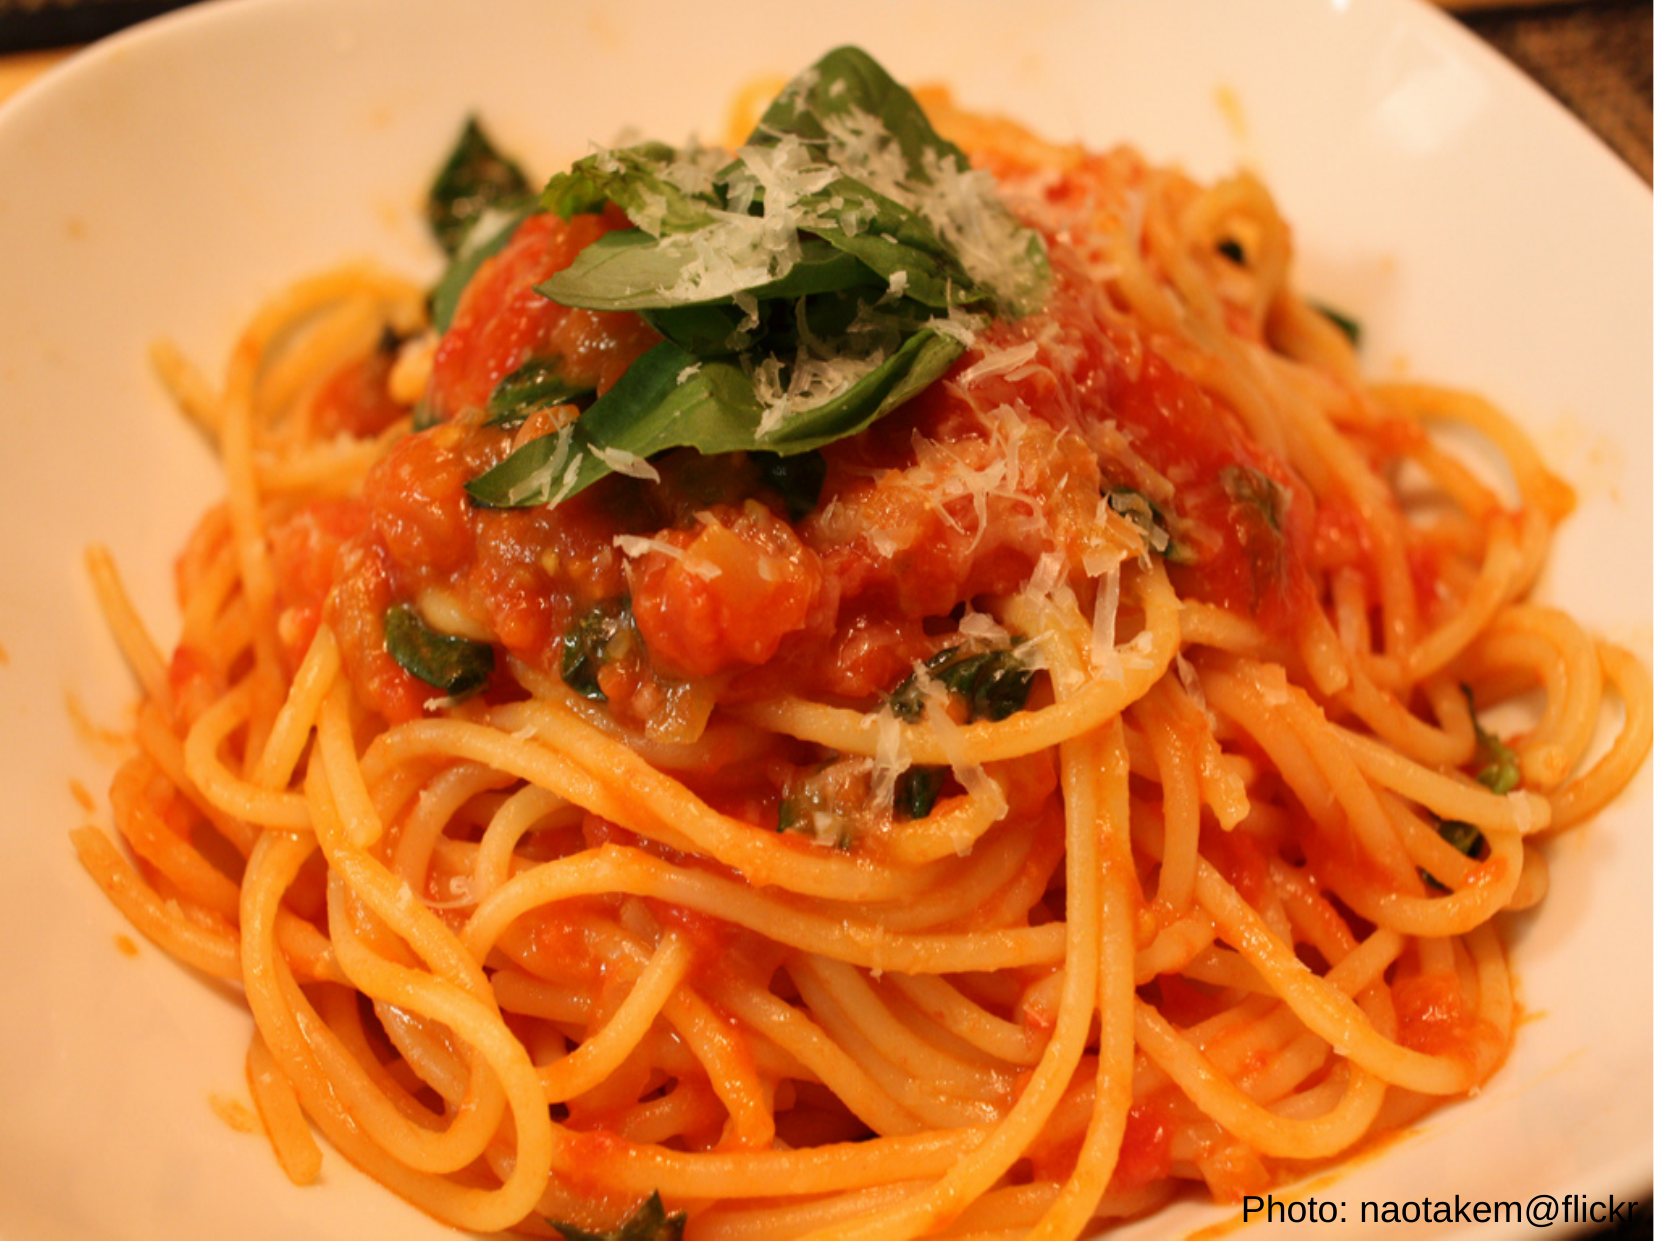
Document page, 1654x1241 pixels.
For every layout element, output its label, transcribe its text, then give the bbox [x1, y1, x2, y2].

text_box Photo: naotakem@flickr [1225, 1180, 1654, 1238]
picture [0, 0, 1654, 1241]
